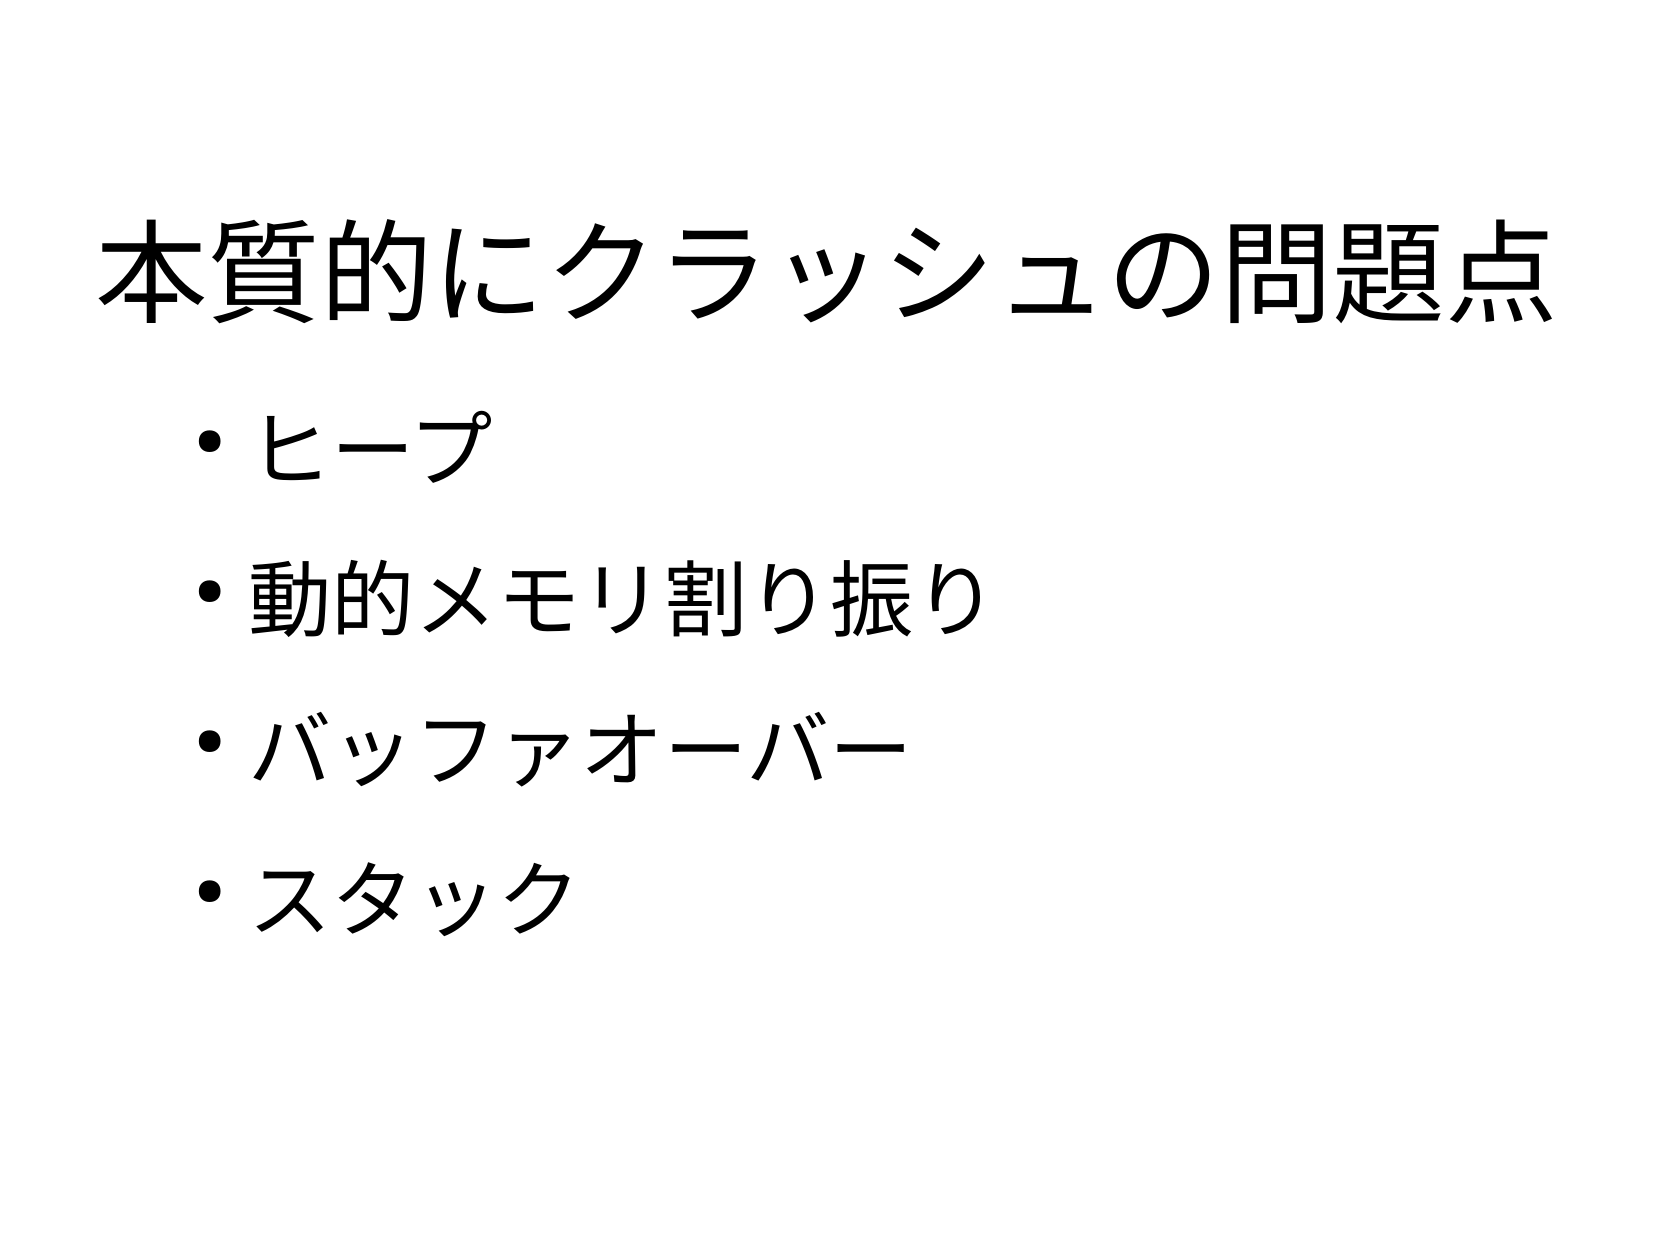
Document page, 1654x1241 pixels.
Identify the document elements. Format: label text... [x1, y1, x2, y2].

list ヒープ 動的メモリ割り振り バッファオーバー スタック [177, 383, 1571, 1104]
title 本質的にクラッシュの問題点 [82, 161, 1571, 369]
